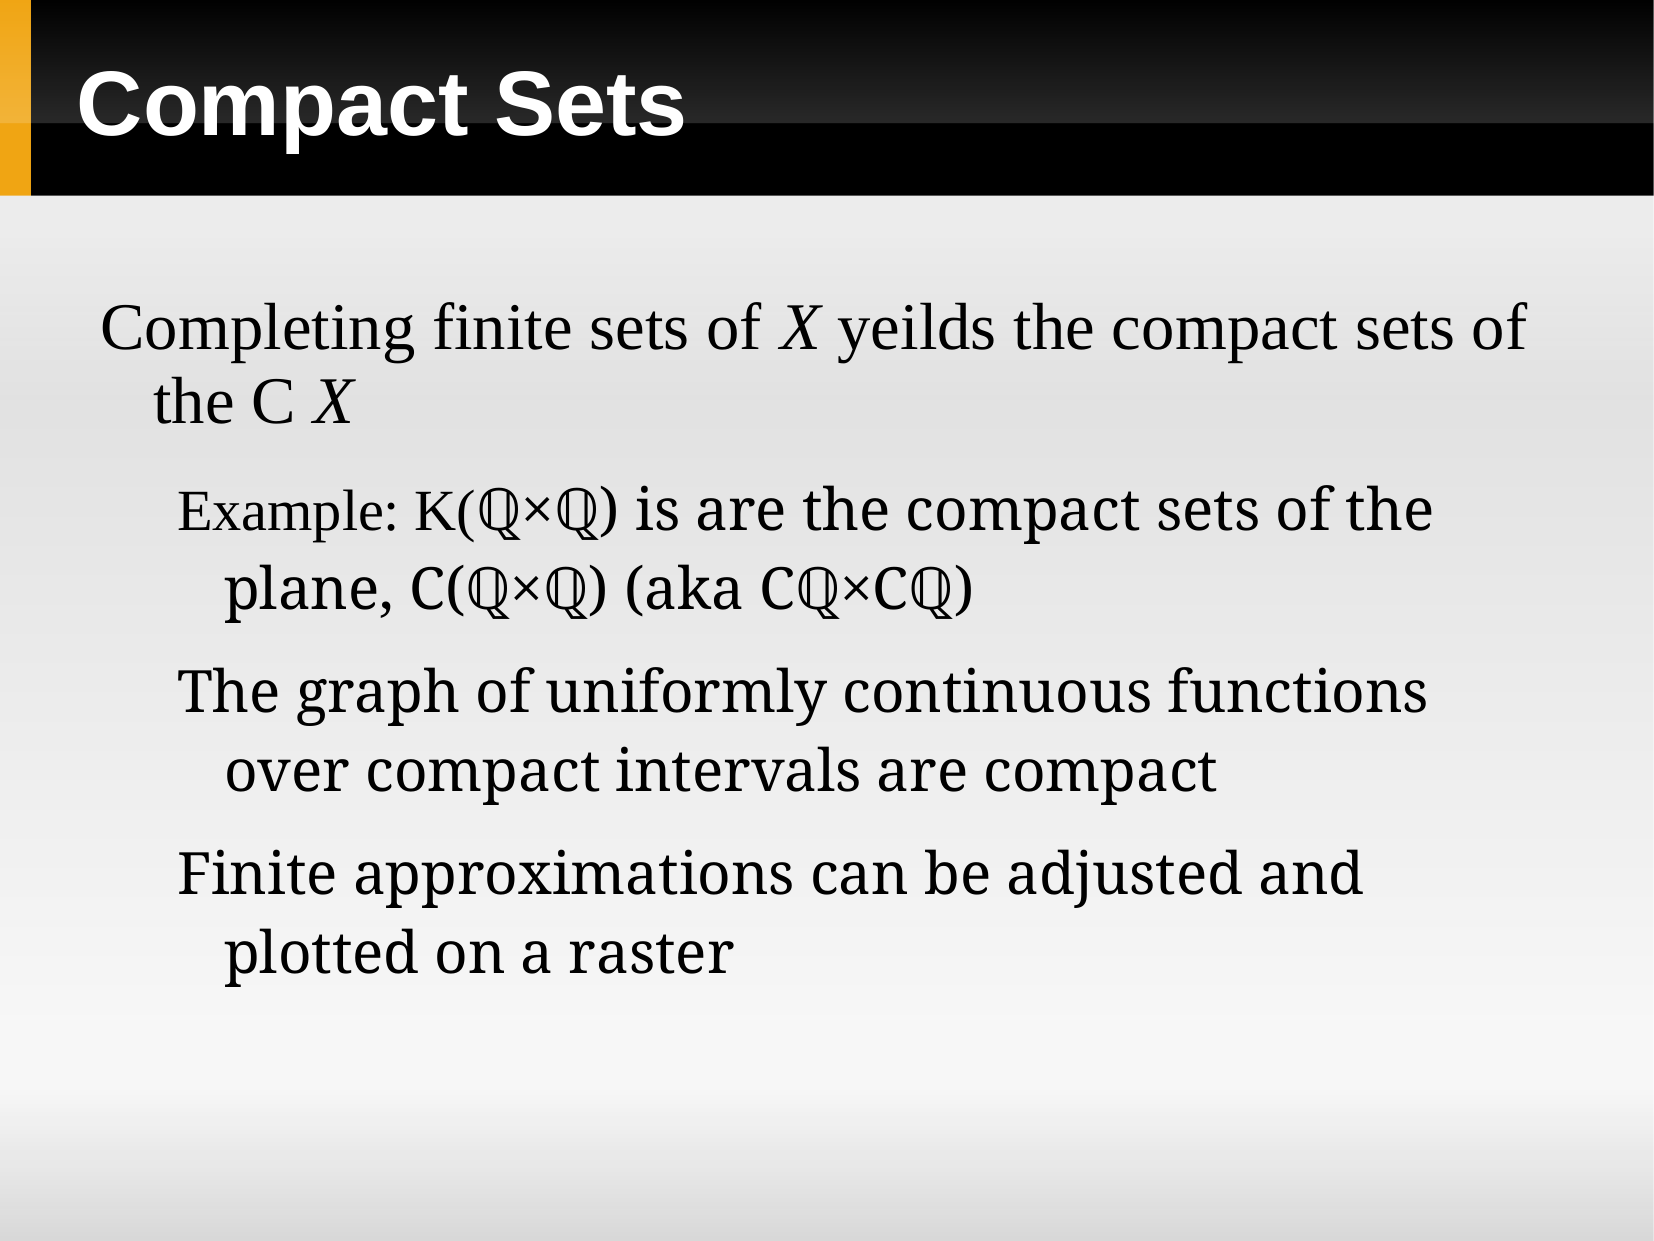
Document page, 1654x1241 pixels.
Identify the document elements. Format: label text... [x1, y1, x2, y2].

title Compact Sets [76, 7, 1565, 200]
list Completing finite sets of X yeilds the compact sets of the C X Example: K(ℚ×ℚ) is are the compact sets of the plane, C(ℚ×ℚ) (aka Cℚ×Cℚ) The graph of uniformly continuous functions over compact intervals are compact Finite approximations can be adjusted and plotted on a raster [82, 290, 1571, 1094]
picture [0, 0, 1654, 1241]
